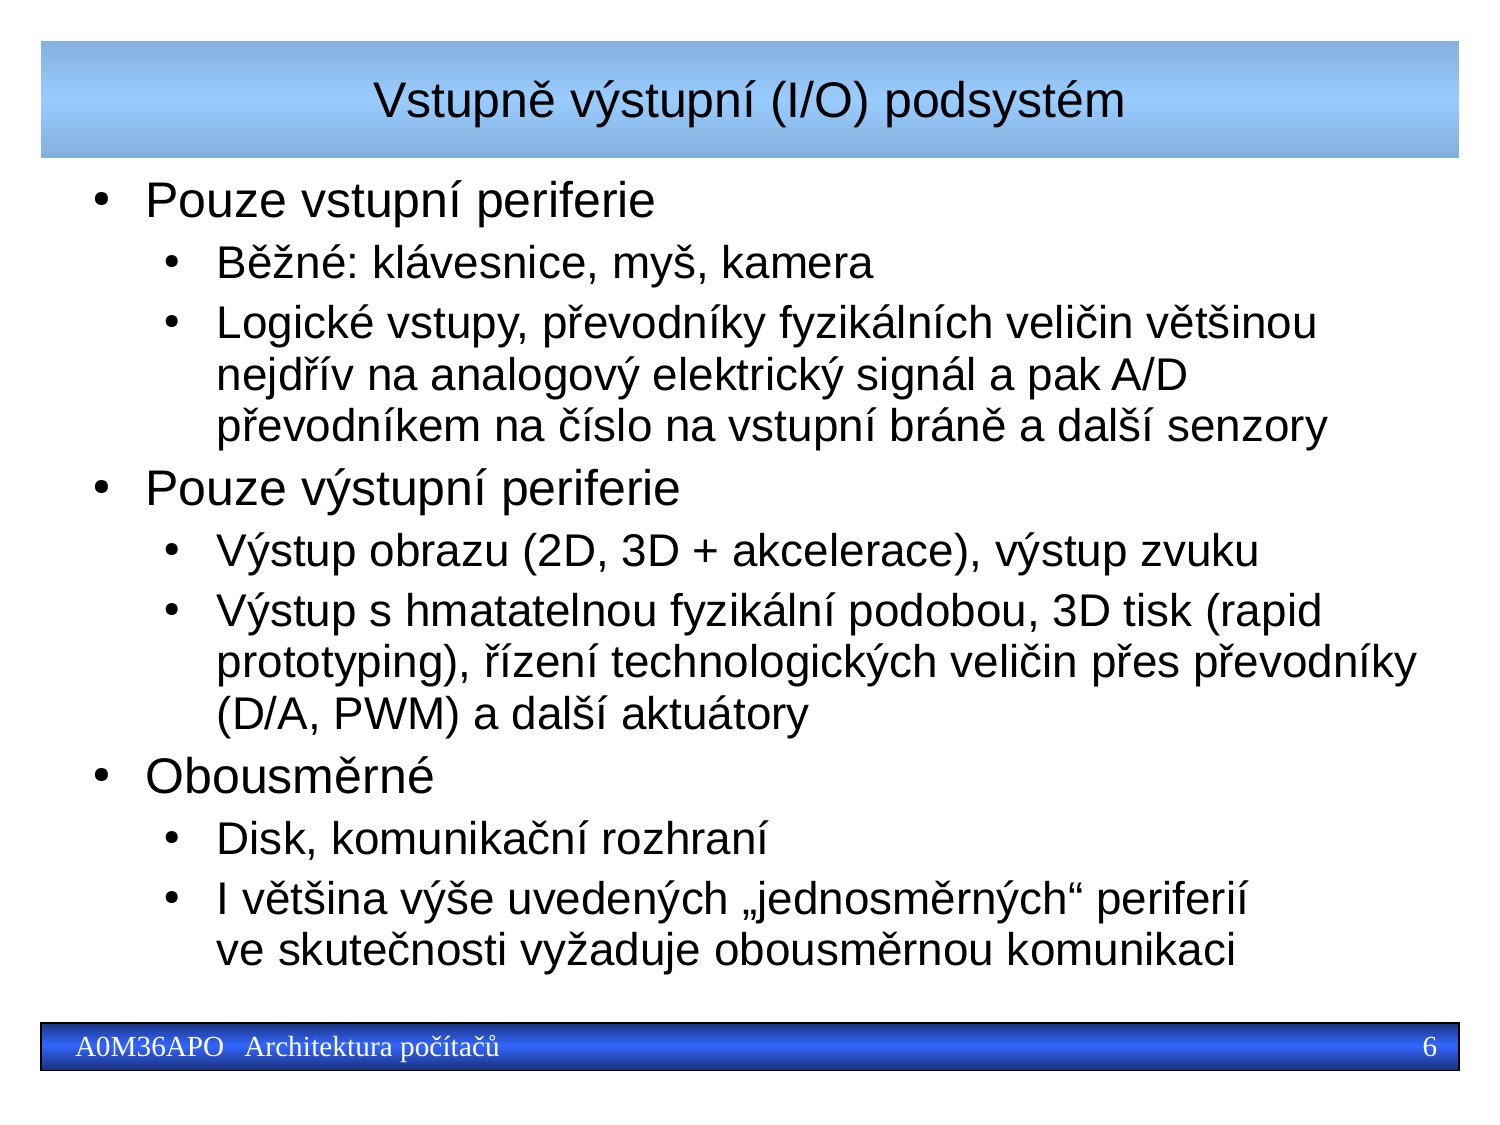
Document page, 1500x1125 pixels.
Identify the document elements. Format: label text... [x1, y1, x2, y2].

title Vstupně výstupní (I/O) podsystém [41, 41, 1459, 158]
list Pouze vstupní periferie Běžné: klávesnice, myš, kamera Logické vstupy, převodníky fyzikálních veličin většinou nejdřív na analogový elektrický signál a pak A/D převodníkem na číslo na vstupní bráně a další senzory Pouze výstupní periferie Výstup obrazu (2D, 3D + akcelerace), výstup zvuku Výstup s hmatatelnou fyzikální podobou, 3D tisk (rapid prototyping), řízení technologických veličin přes převodníky (D/A, PWM) a další aktuátory Obousměrné Disk, komunikační rozhraní I většina výše uvedených „jednosměrných“ periferií ve skutečnosti vyžaduje obousměrnou komunikaci [75, 172, 1426, 1000]
